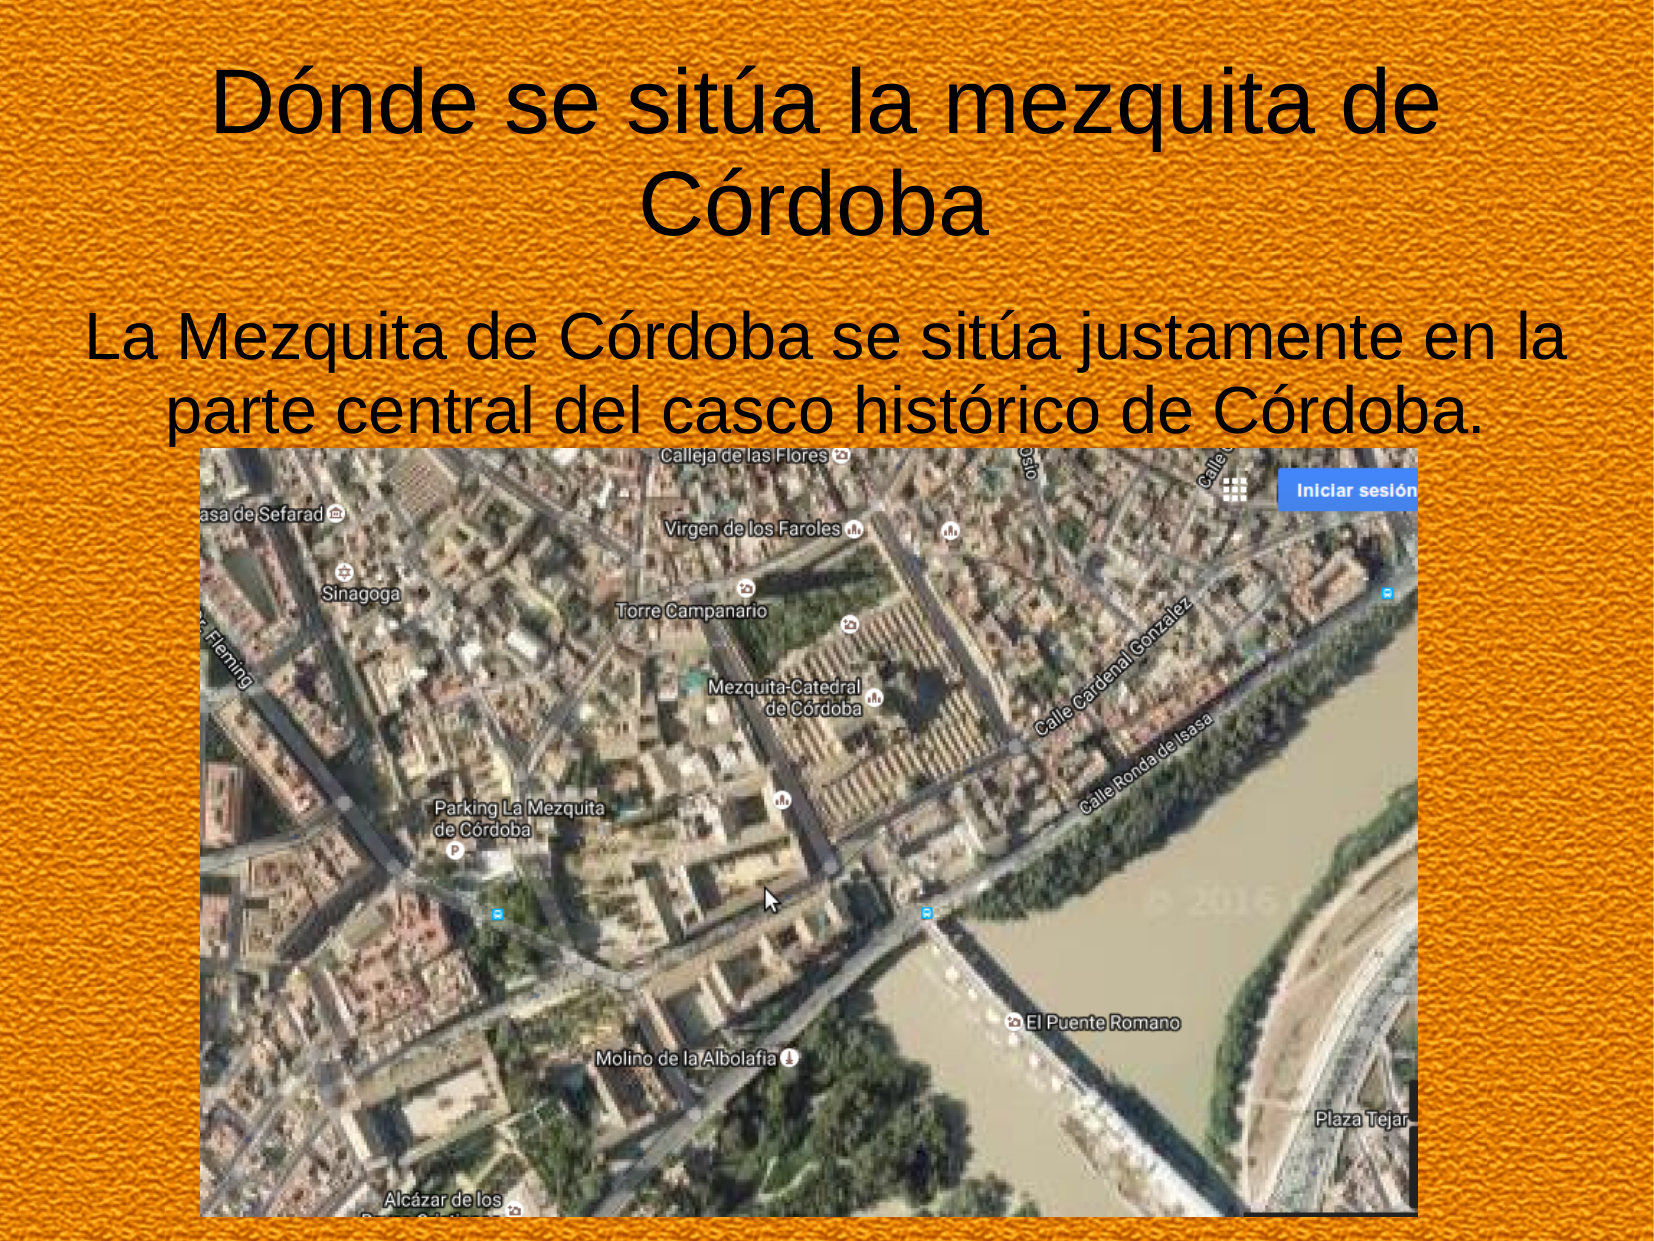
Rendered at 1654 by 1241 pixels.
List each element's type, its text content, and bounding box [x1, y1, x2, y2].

title Dónde se sitúa la mezquita de Córdoba [82, 49, 1571, 257]
subtitle La Mezquita de Córdoba se sitúa justamente en la parte central del casco histórico de Córdoba. [82, 290, 1571, 532]
picture [0, 0, 1654, 1241]
